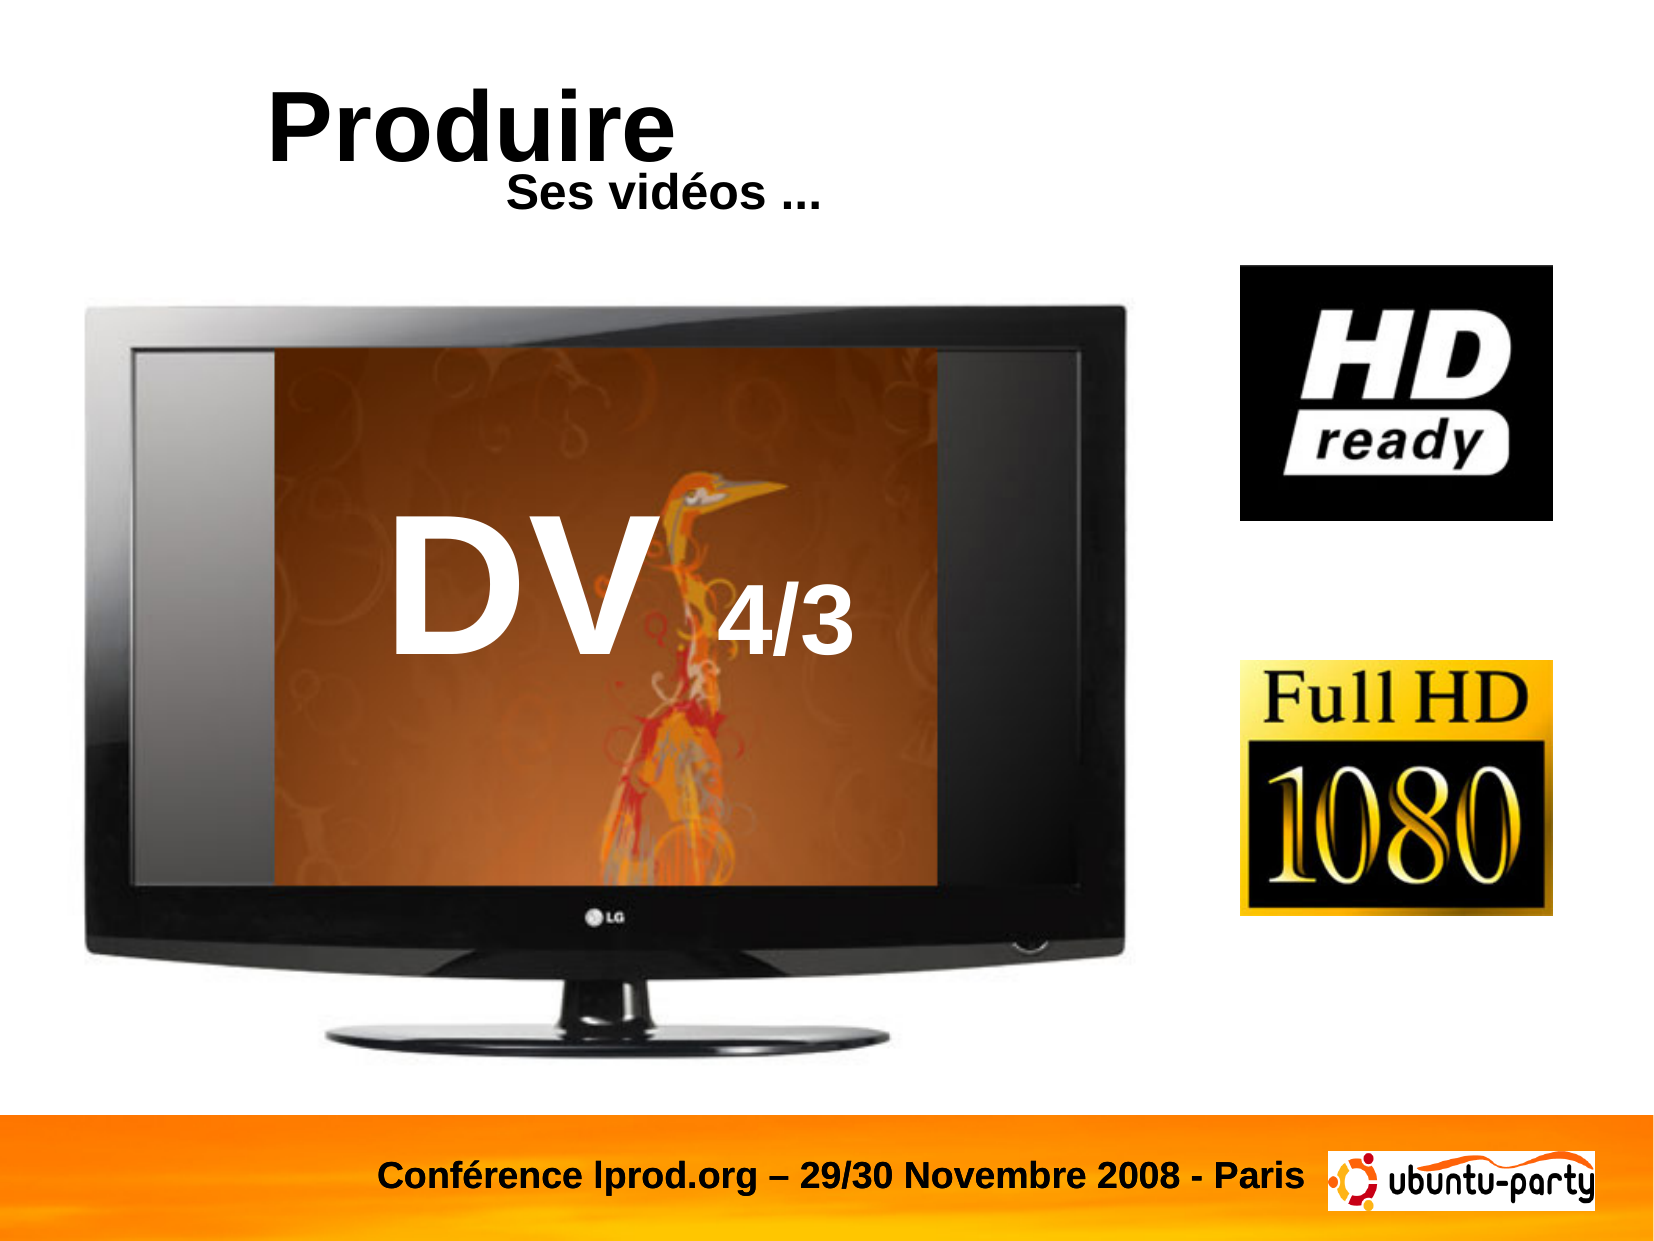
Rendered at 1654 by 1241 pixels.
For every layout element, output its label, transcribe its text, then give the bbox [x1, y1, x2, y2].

picture [2, 265, 1211, 1100]
picture [1240, 660, 1553, 916]
text_box Conférence lprod.org – 29/30 Novembre 2008 - Paris [295, 1147, 1388, 1211]
picture [1240, 265, 1553, 521]
picture [0, 1115, 1654, 1241]
text_box Ses vidéos ... [118, 156, 1211, 237]
text_box DV 4/3 [354, 465, 886, 739]
text_box Produire [59, 63, 886, 207]
